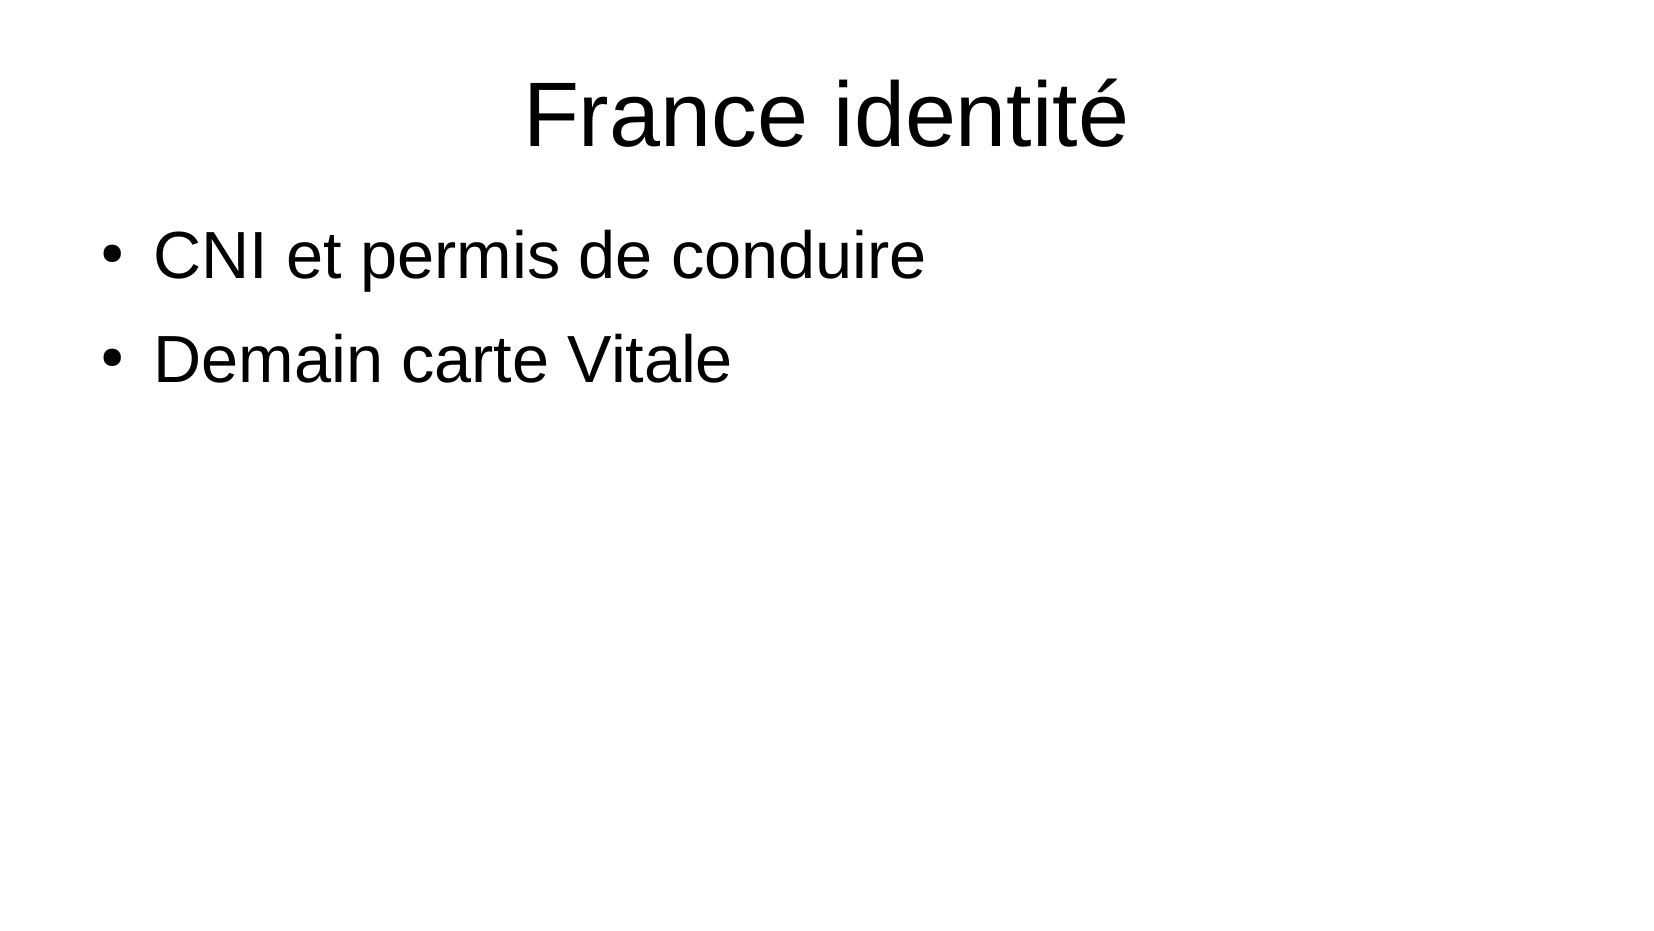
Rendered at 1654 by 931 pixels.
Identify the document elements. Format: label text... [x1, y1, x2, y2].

title France identité [82, 37, 1571, 193]
list CNI et permis de conduire Demain carte Vitale [82, 217, 1571, 758]
